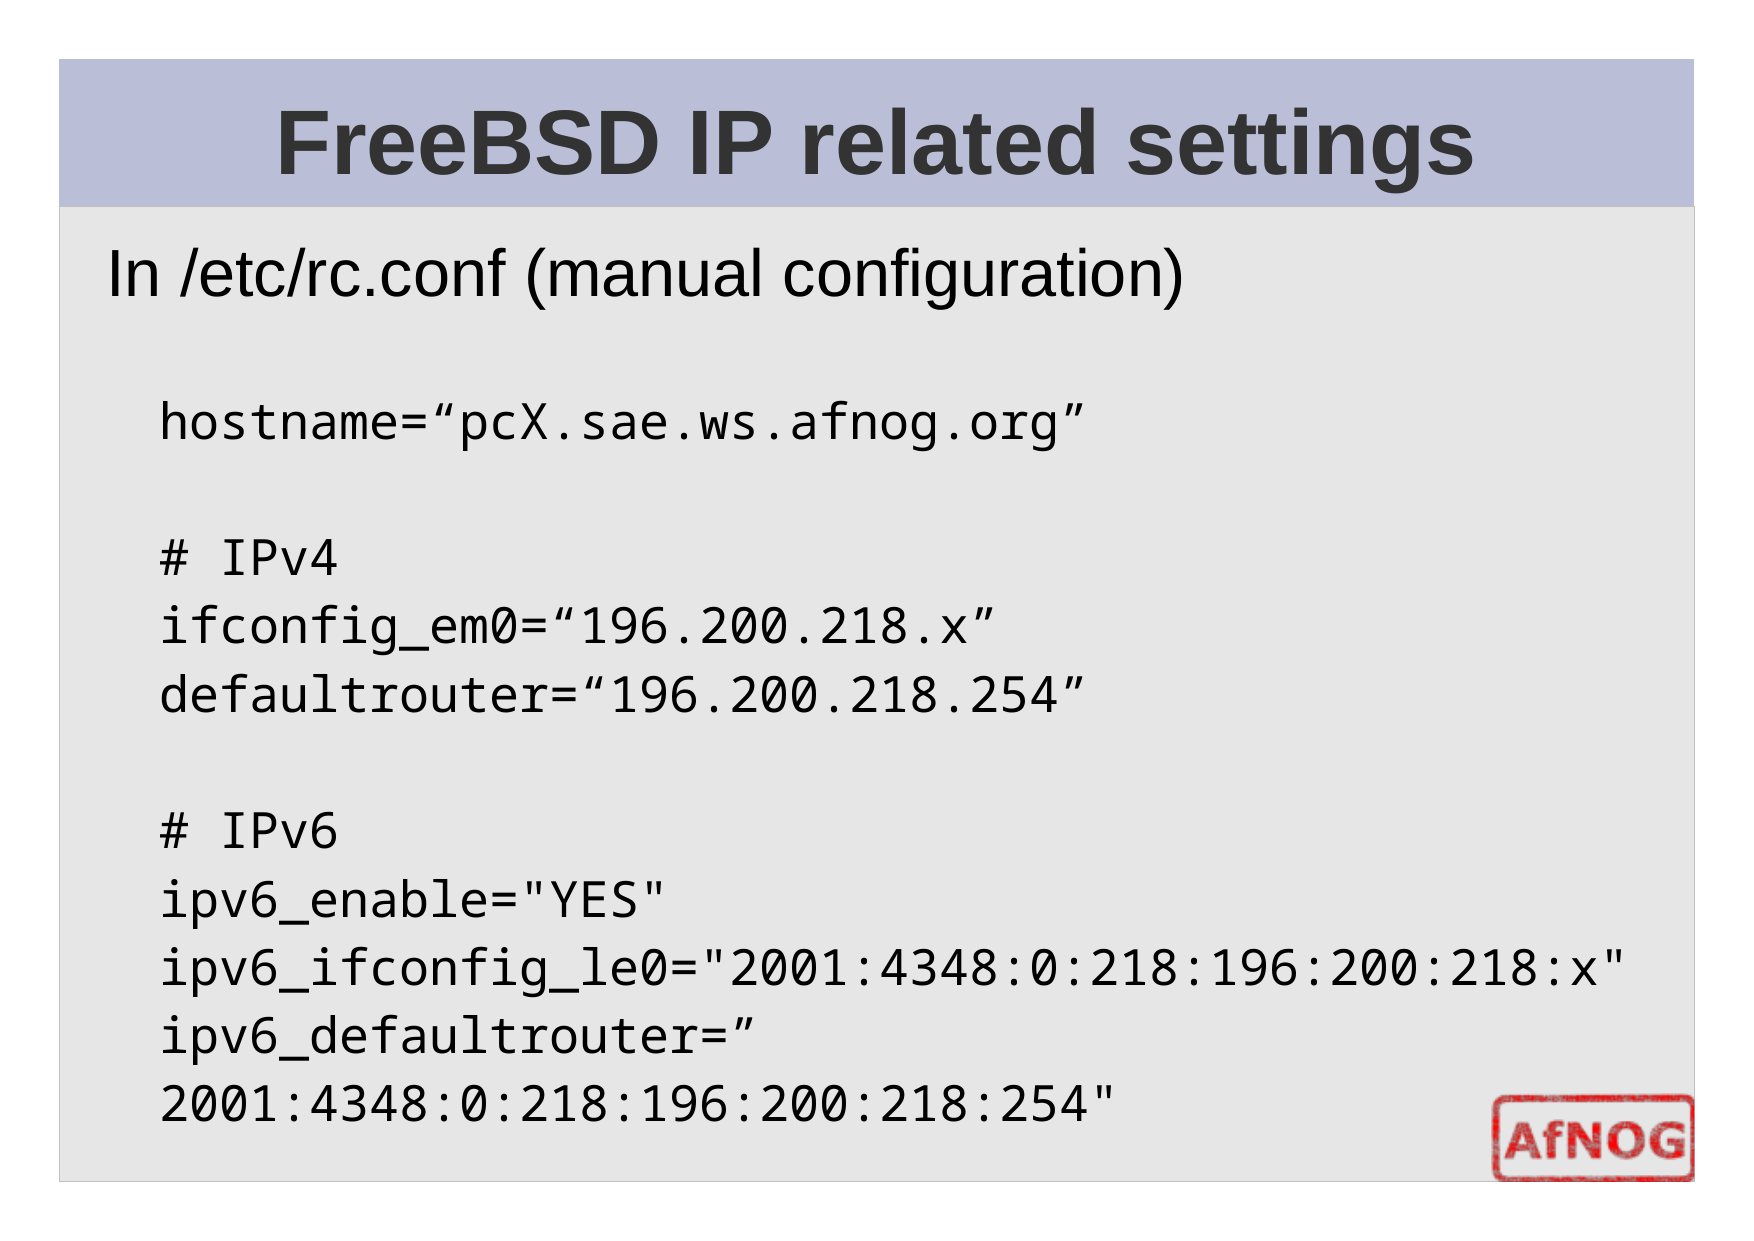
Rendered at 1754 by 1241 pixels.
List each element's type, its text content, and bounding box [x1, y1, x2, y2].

picture [1490, 1092, 1695, 1182]
title FreeBSD IP related settings [59, 48, 1695, 237]
list In /etc/rc.conf (manual configuration) hostname=“pcX.sae.ws.afnog.org” # IPv4 ifconfig_em0=“196.200.218.x” defaultrouter=“196.200.218.254” # IPv6 ipv6_enable="YES" ipv6_ifconfig_le0="2001:4348:0:218:196:200:218:x" ipv6_defaultrouter=” 2001:4348:0:218:196:200:218:254" [88, 236, 1654, 1152]
